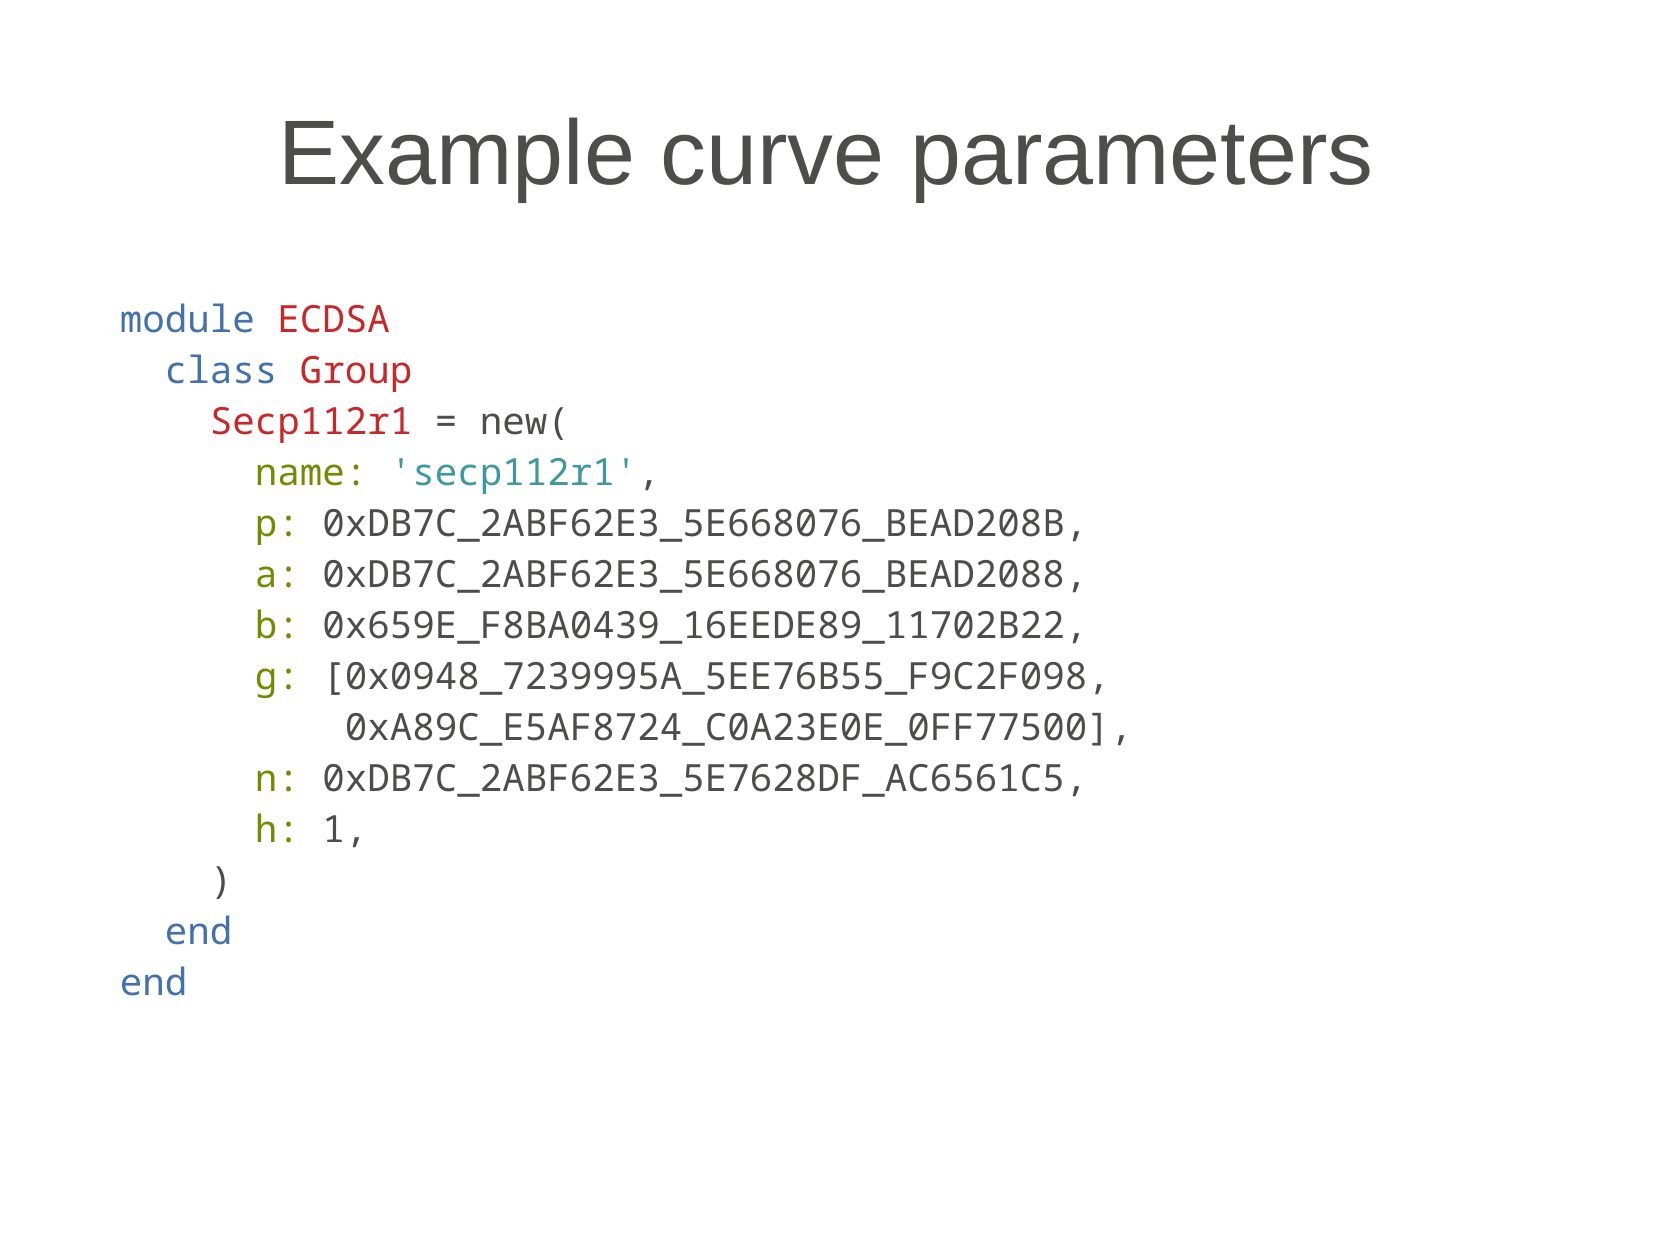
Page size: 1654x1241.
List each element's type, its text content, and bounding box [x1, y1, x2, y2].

title Example curve parameters [82, 49, 1571, 257]
text_box module ECDSA class Group Secp112r1 = new( name: 'secp112r1', p: 0xDB7C_2ABF62E3_5E668076_BEAD208B, a: 0xDB7C_2ABF62E3_5E668076_BEAD2088, b: 0x659E_F8BA0439_16EEDE89_11702B22, g: [0x0948_7239995A_5EE76B55_F9C2F098, 0xA89C_E5AF8724_C0A23E0E_0FF77500], n: 0xDB7C_2ABF62E3_5E7628DF_AC6561C5, h: 1, ) end end [105, 285, 1261, 976]
